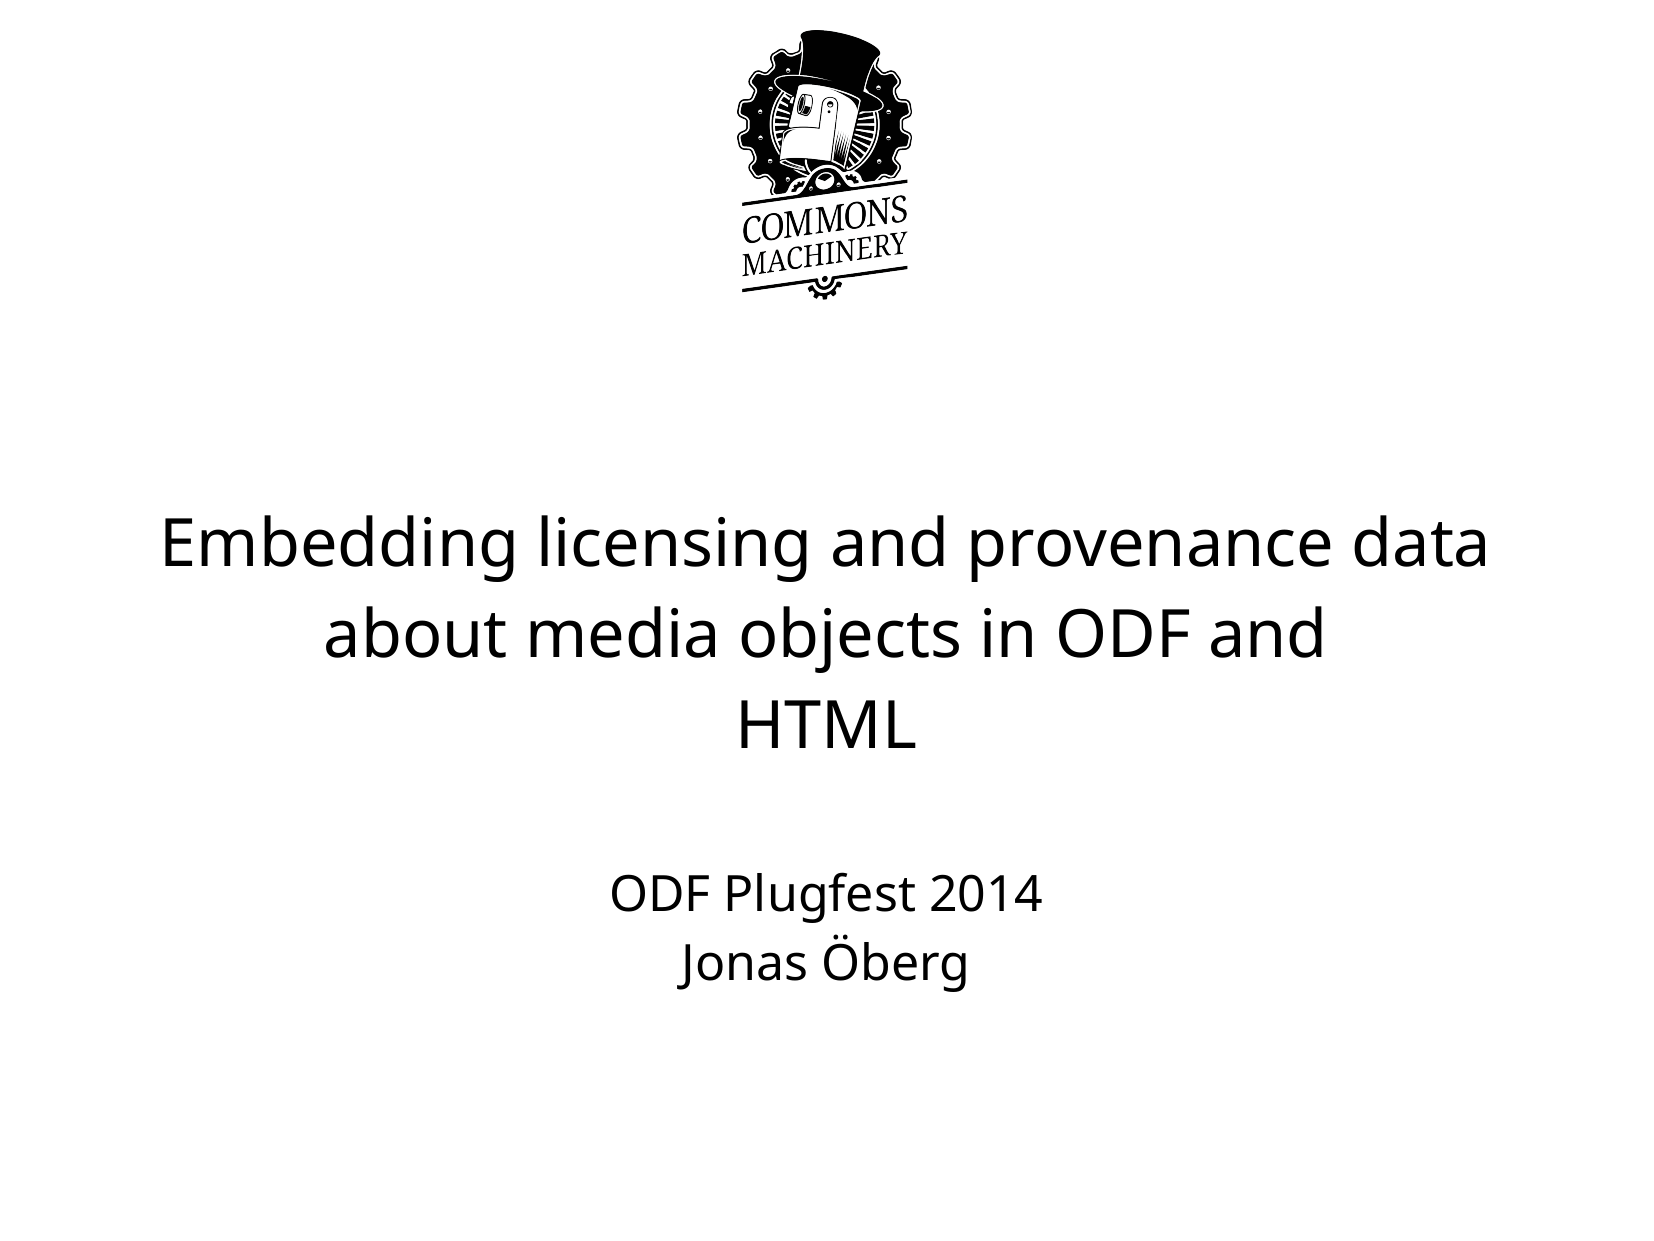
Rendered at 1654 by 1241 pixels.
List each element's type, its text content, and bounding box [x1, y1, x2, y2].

subtitle Embedding licensing and provenance data about media objects in ODF and HTML ODF Plugfest 2014 Jonas Öberg [82, 360, 1571, 1131]
picture [737, 30, 912, 300]
